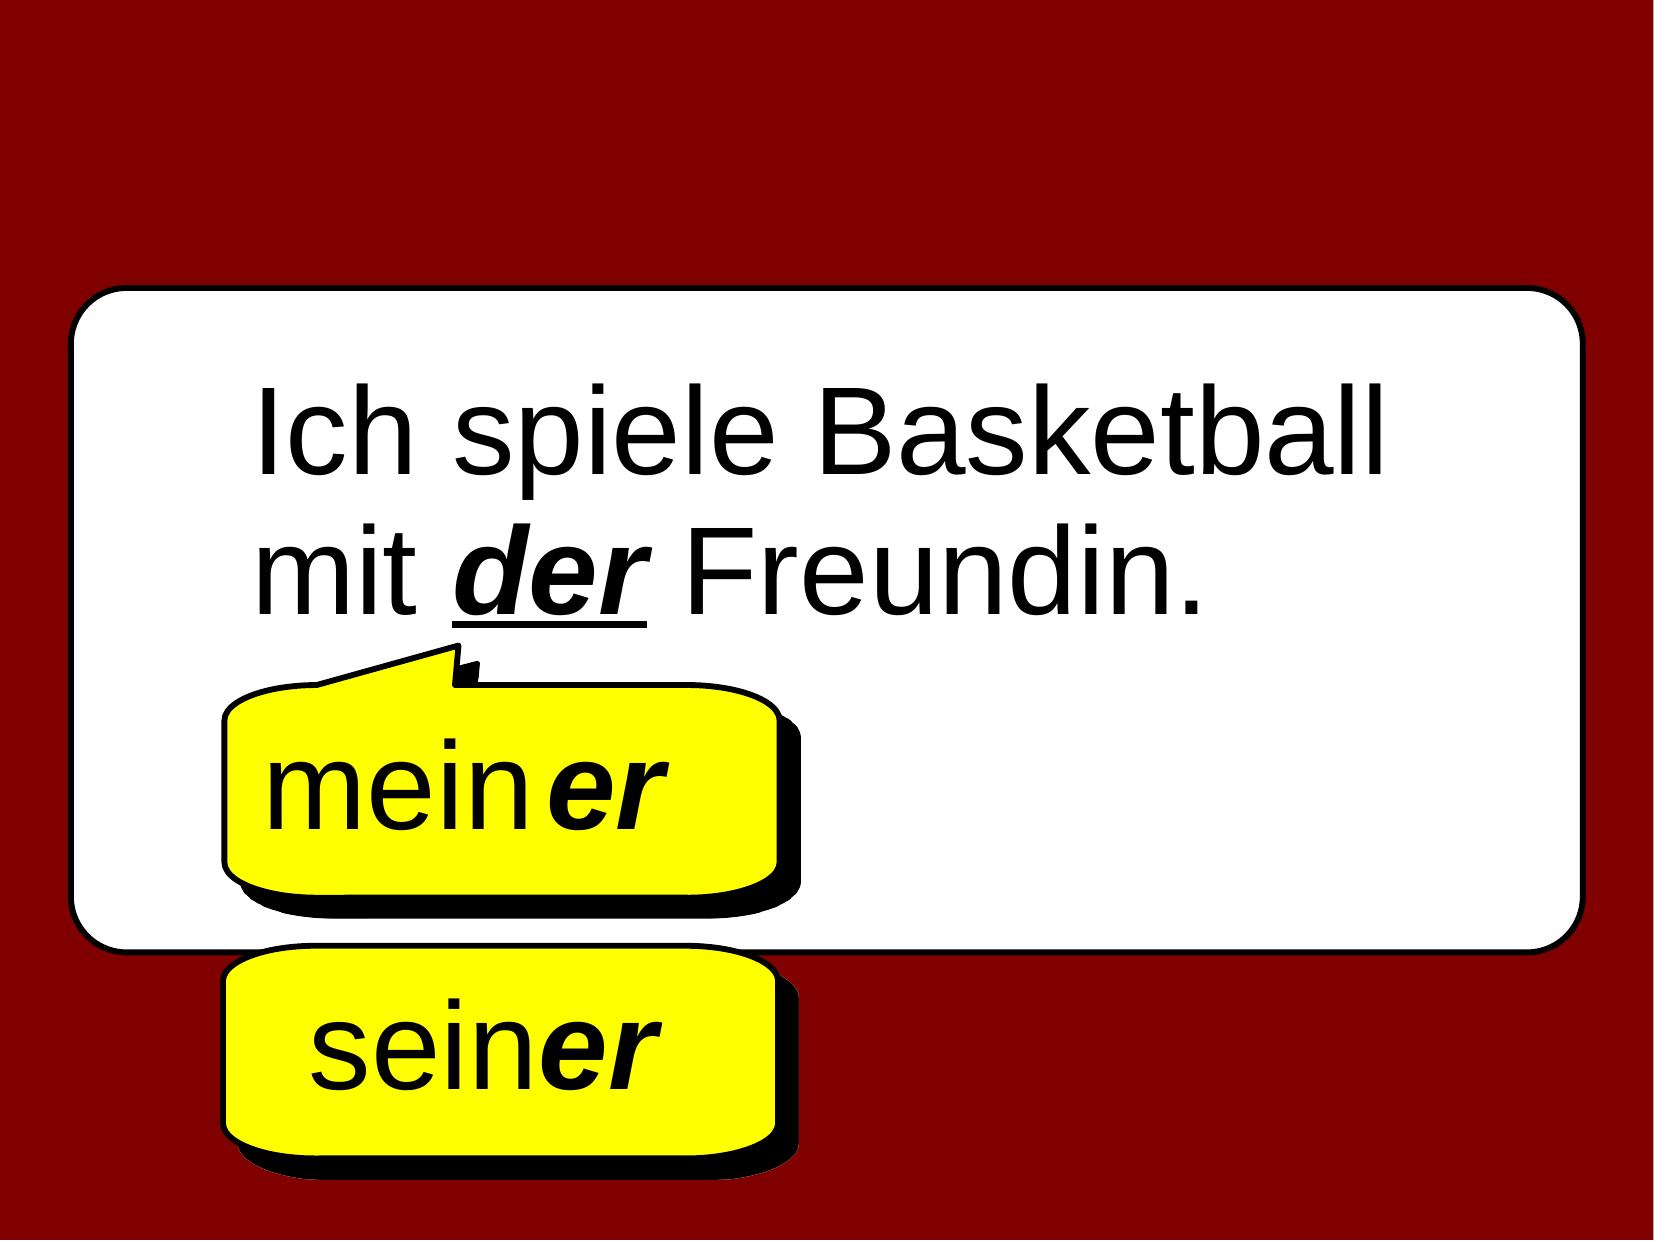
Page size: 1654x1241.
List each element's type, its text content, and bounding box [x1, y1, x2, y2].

text_box sein [293, 969, 524, 1130]
text_box mein [248, 708, 616, 870]
text_box er [524, 969, 844, 1130]
text_box [70, 287, 1583, 1159]
text_box er [531, 708, 851, 869]
text_box Ich spiele Basketball mit der Freundin. [236, 354, 1477, 661]
